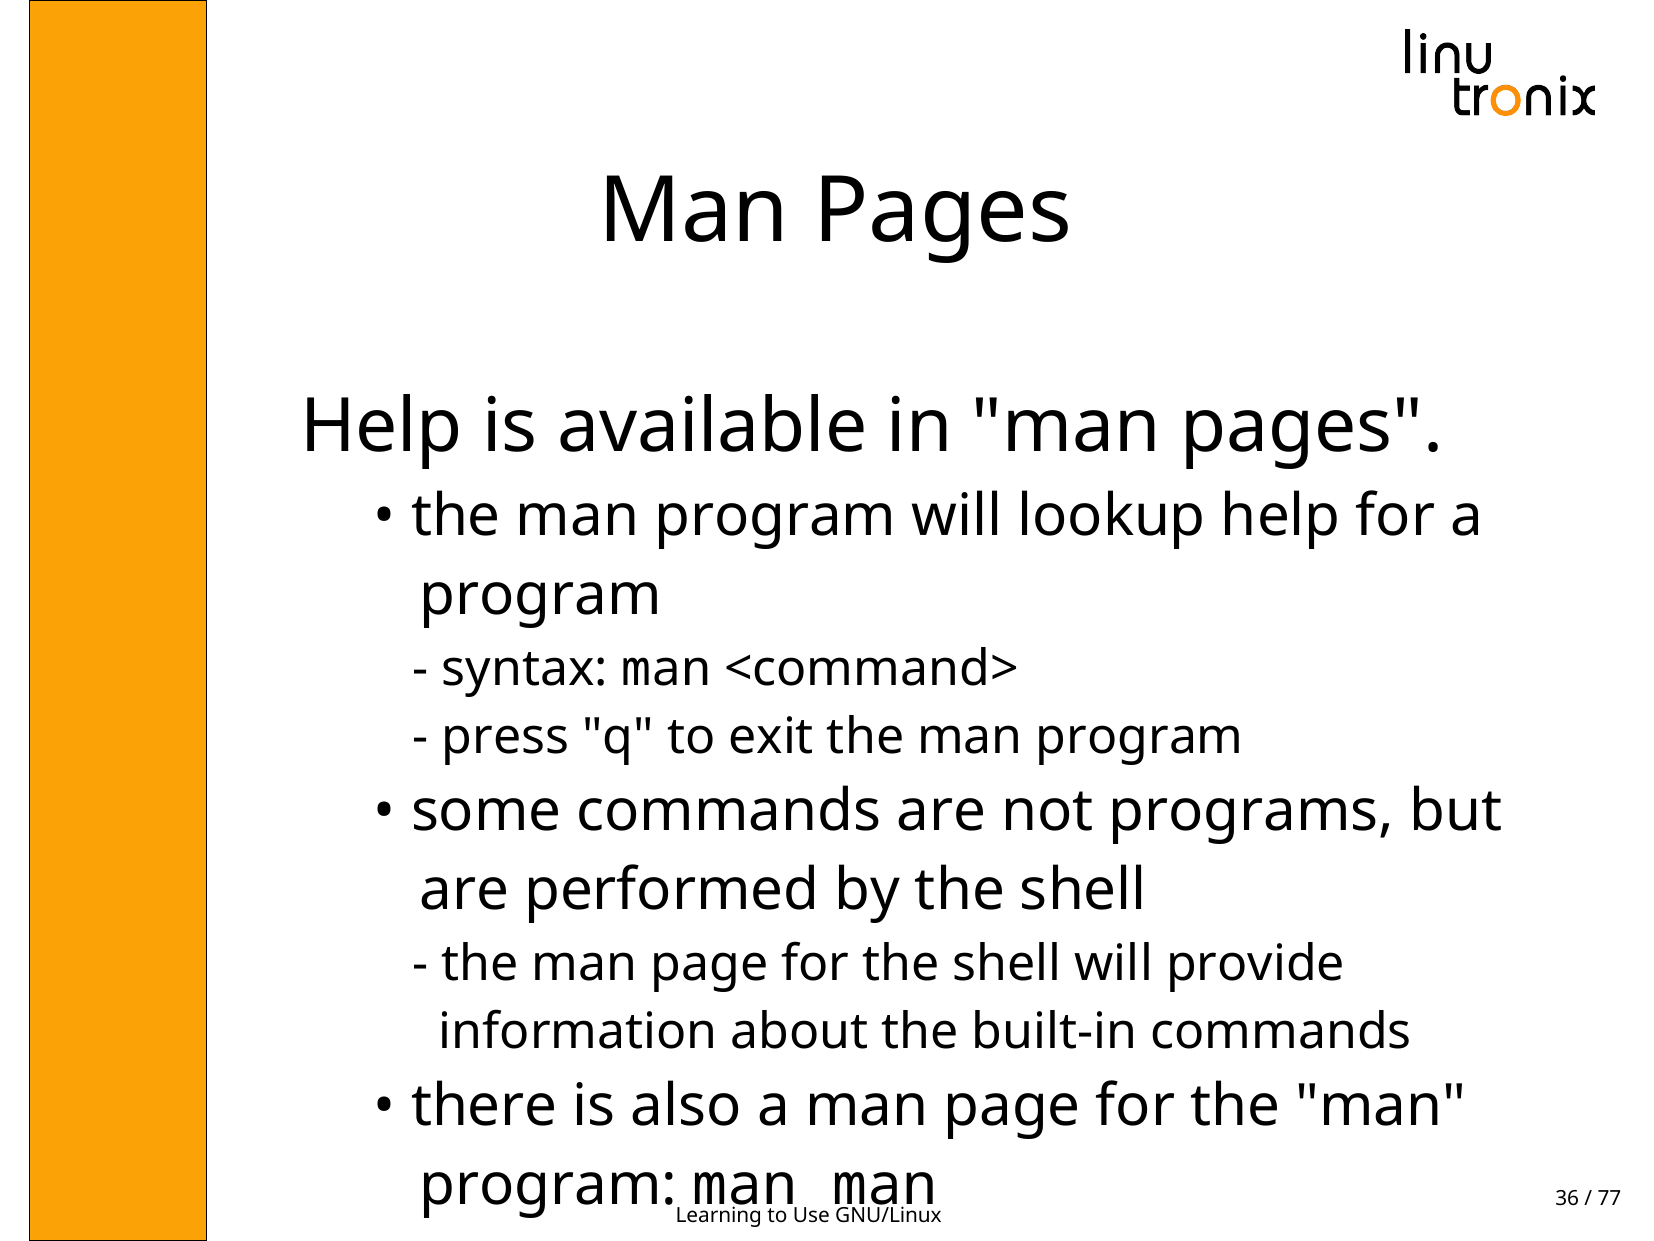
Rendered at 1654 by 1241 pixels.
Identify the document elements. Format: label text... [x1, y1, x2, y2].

text_box Man Pages [598, 143, 1233, 263]
text_box Help is available in "man pages". • the man program will lookup help for a program - syntax: man <command> - press "q" to exit the man program • some commands are not programs, but are performed by the shell - the man page for the shell will provide information about the built-in commands • there is also a man page for the "man" program: man man [300, 370, 1635, 1108]
picture [1405, 29, 1595, 116]
